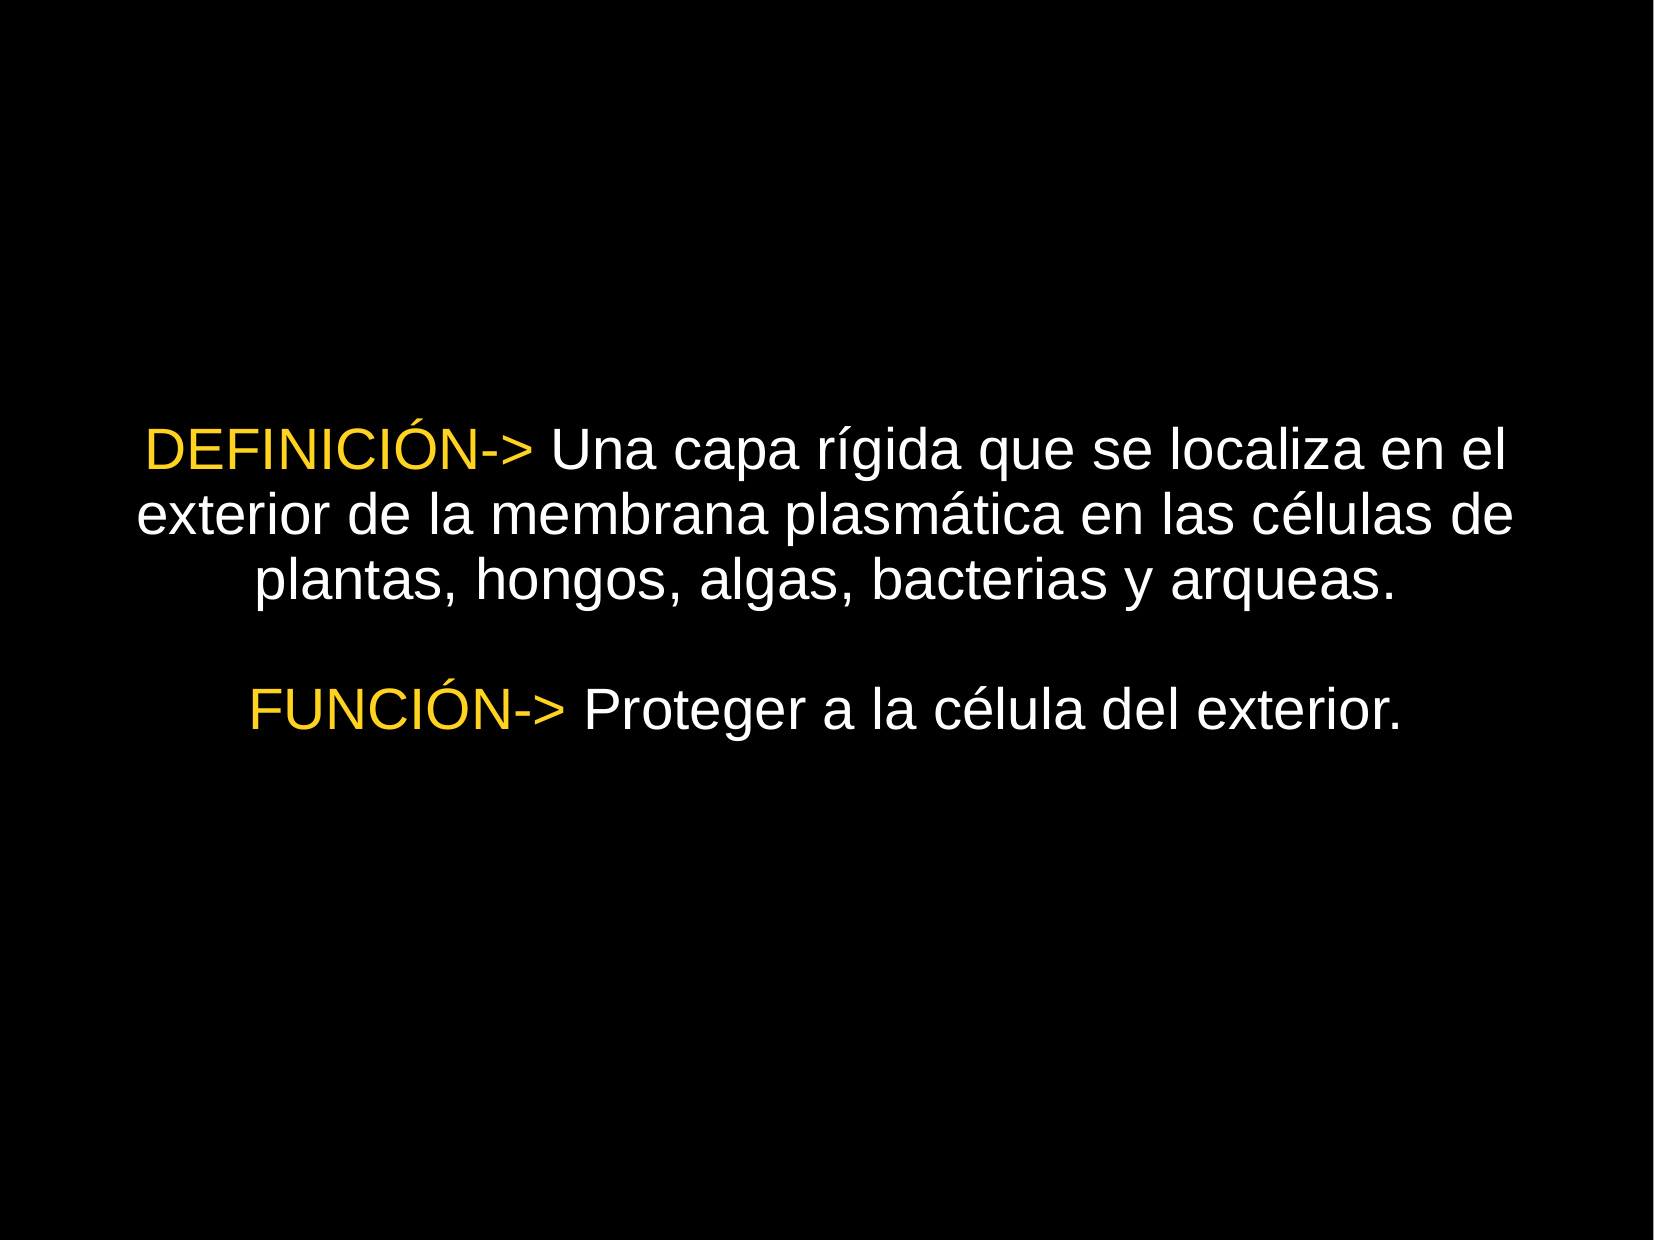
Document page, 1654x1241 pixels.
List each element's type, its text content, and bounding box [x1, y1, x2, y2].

subtitle DEFINICIÓN-> Una capa rígida que se localiza en el exterior de la membrana plasmática en las células de plantas, hongos, algas, bacterias y arqueas. FUNCIÓN-> Proteger a la célula del exterior. [82, 49, 1571, 1109]
